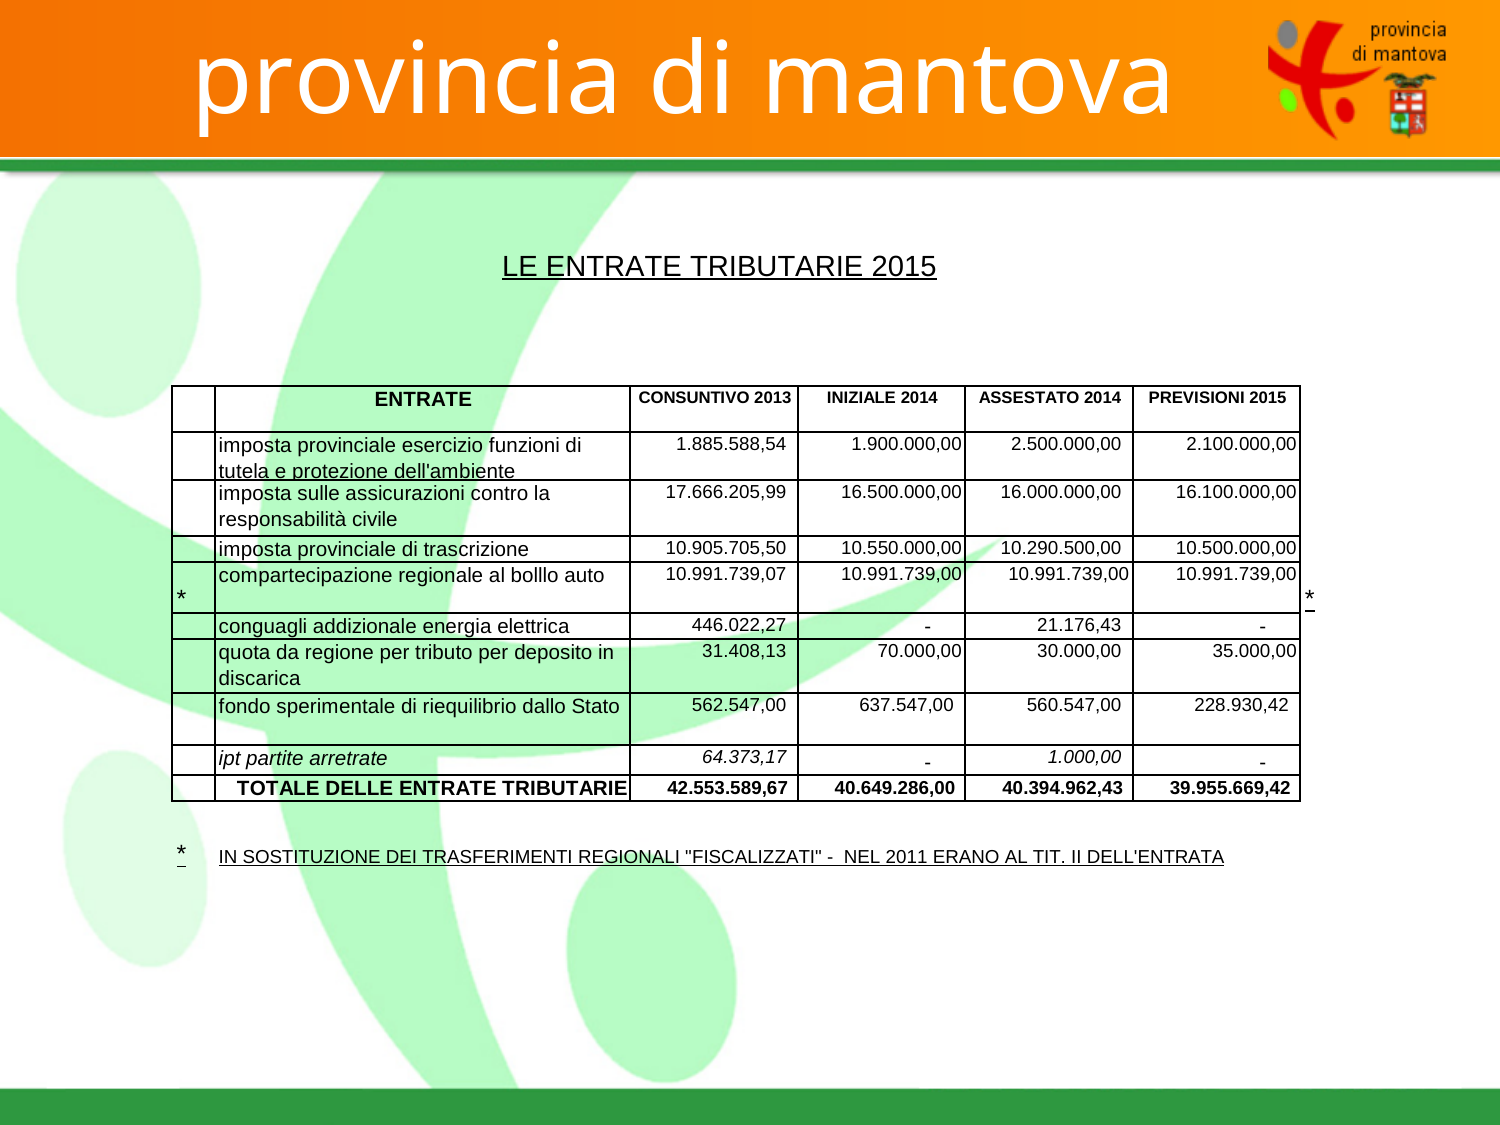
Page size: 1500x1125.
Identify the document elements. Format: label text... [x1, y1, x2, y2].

picture [0, 157, 1500, 1125]
text_box LE ENTRATE TRIBUTARIE 2015 [471, 240, 968, 290]
text_box provincia di mantova [176, 5, 1205, 142]
picture [1267, 15, 1452, 142]
